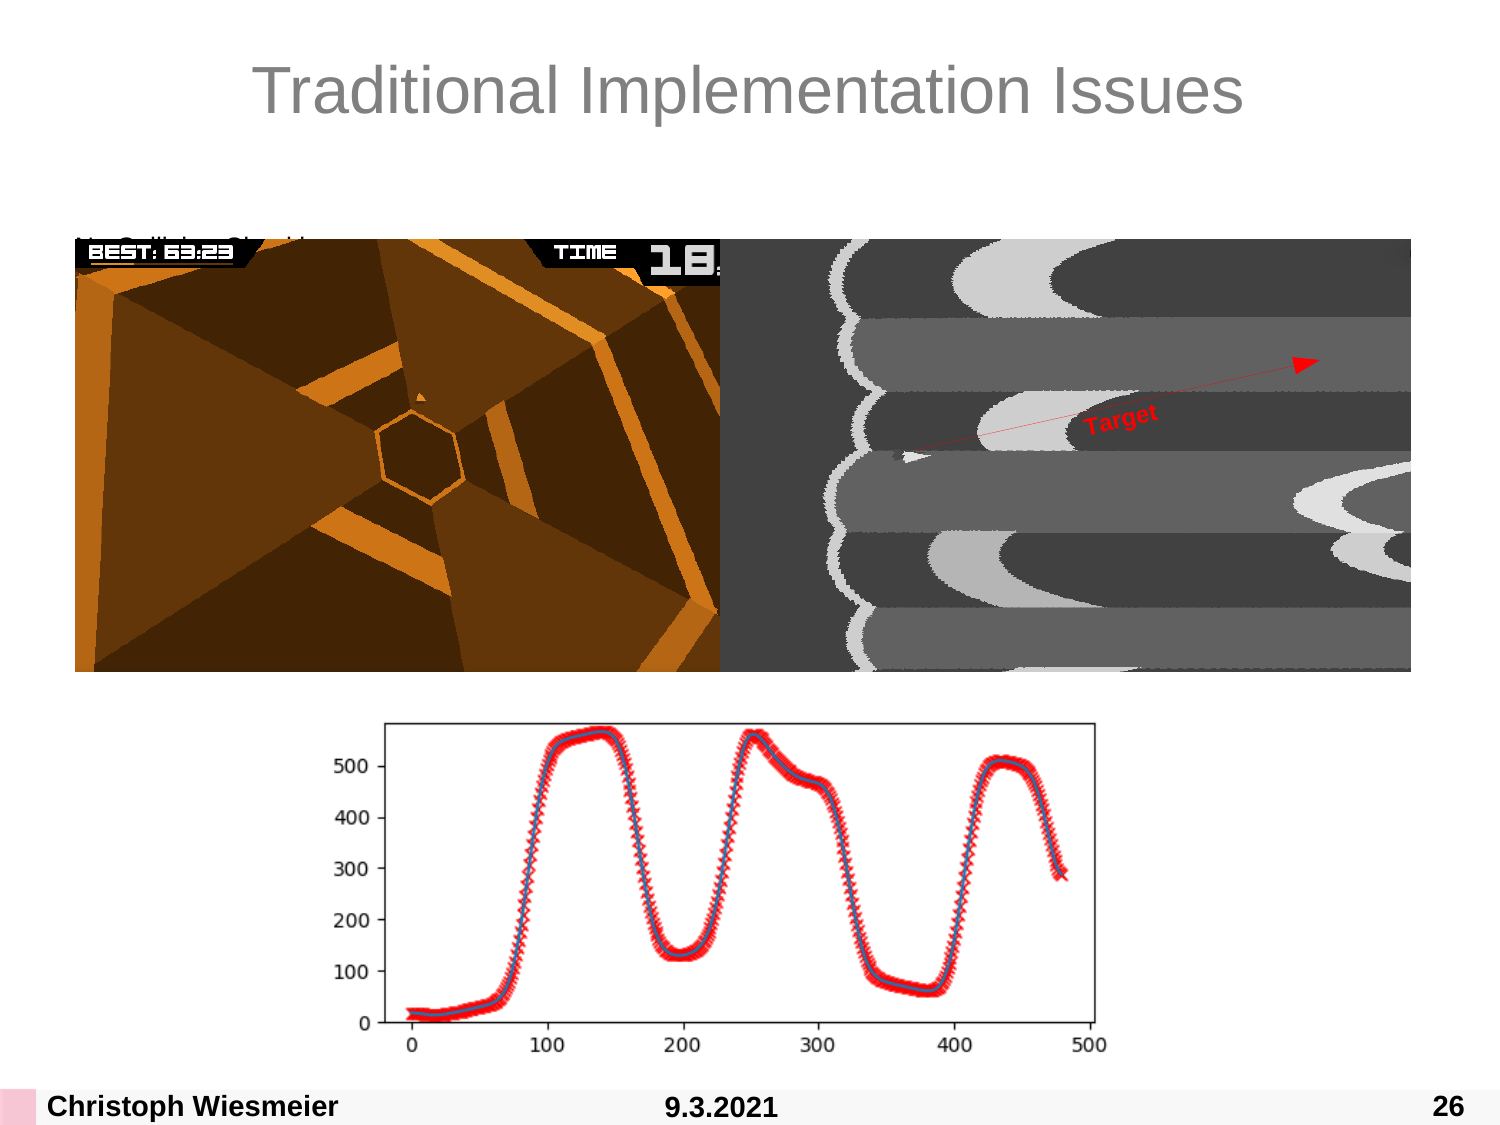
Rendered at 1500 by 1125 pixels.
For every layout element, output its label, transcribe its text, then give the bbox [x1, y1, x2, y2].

picture [75, 239, 1411, 672]
text_box No Collision Checking [60, 160, 841, 300]
title Traditional Implementation Issues [79, 25, 1417, 149]
picture [270, 676, 1186, 1066]
